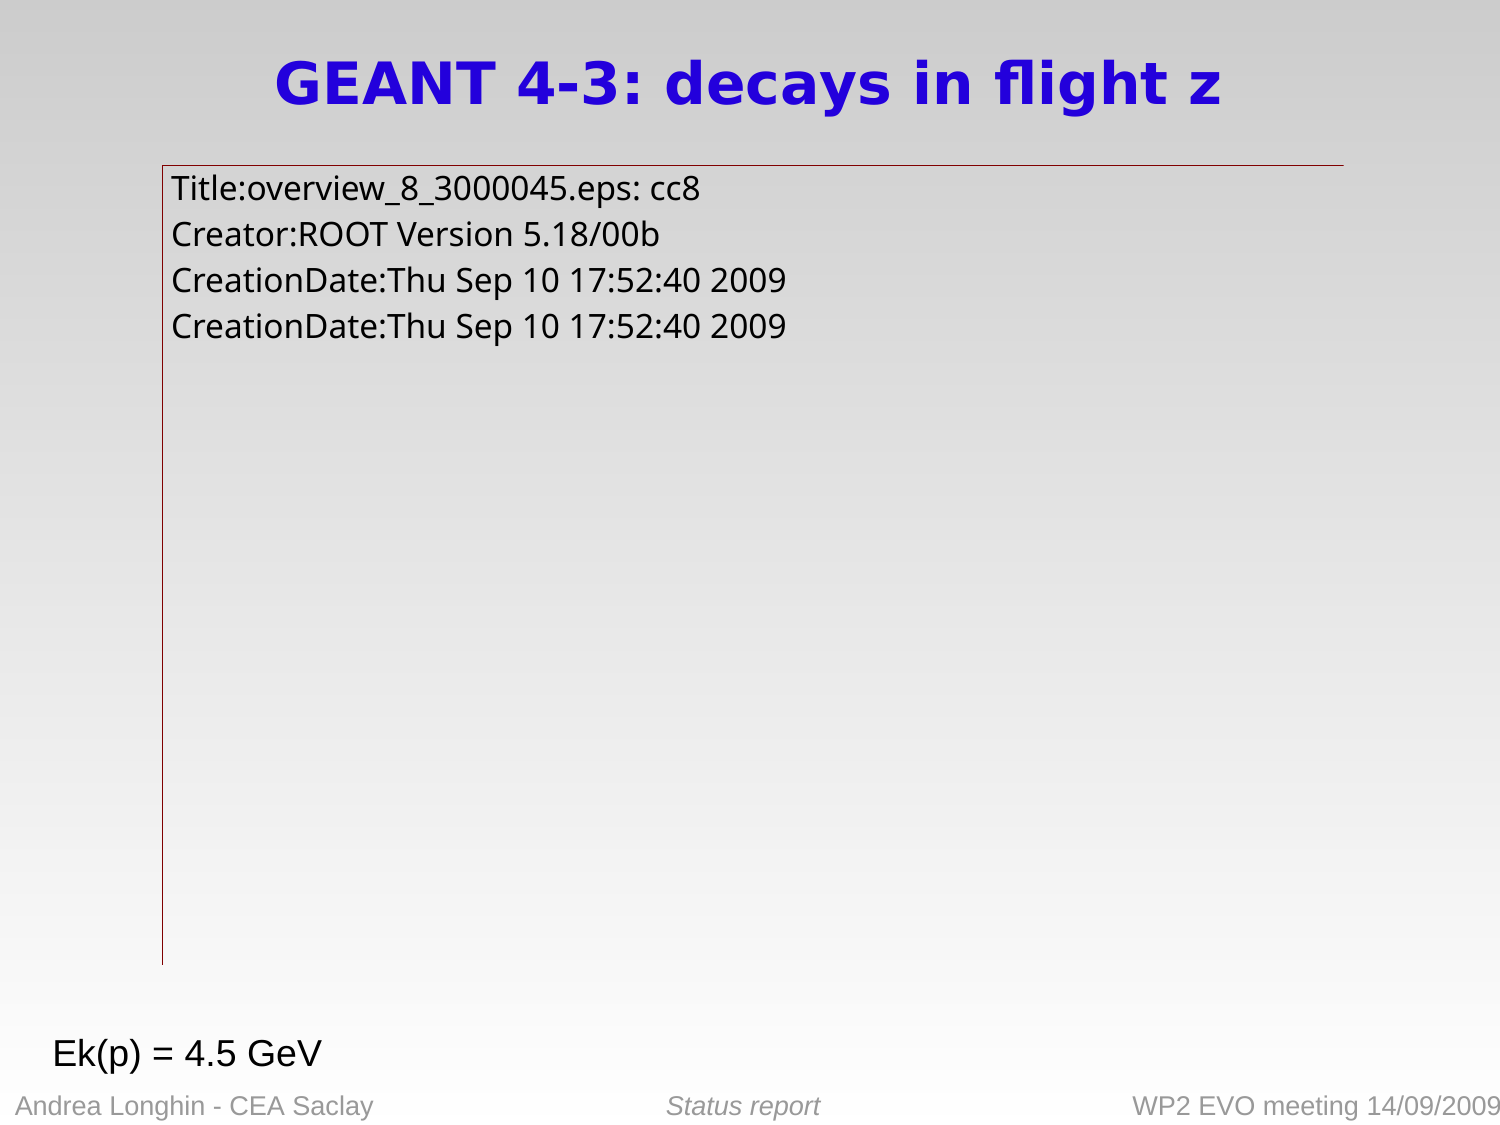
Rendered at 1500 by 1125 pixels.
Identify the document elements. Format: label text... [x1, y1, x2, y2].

picture [160, 171, 1344, 965]
title GEANT 4-3: decays in flight z [75, 0, 1423, 171]
text_box Ek(p) = 4.5 GeV [37, 1012, 451, 1081]
